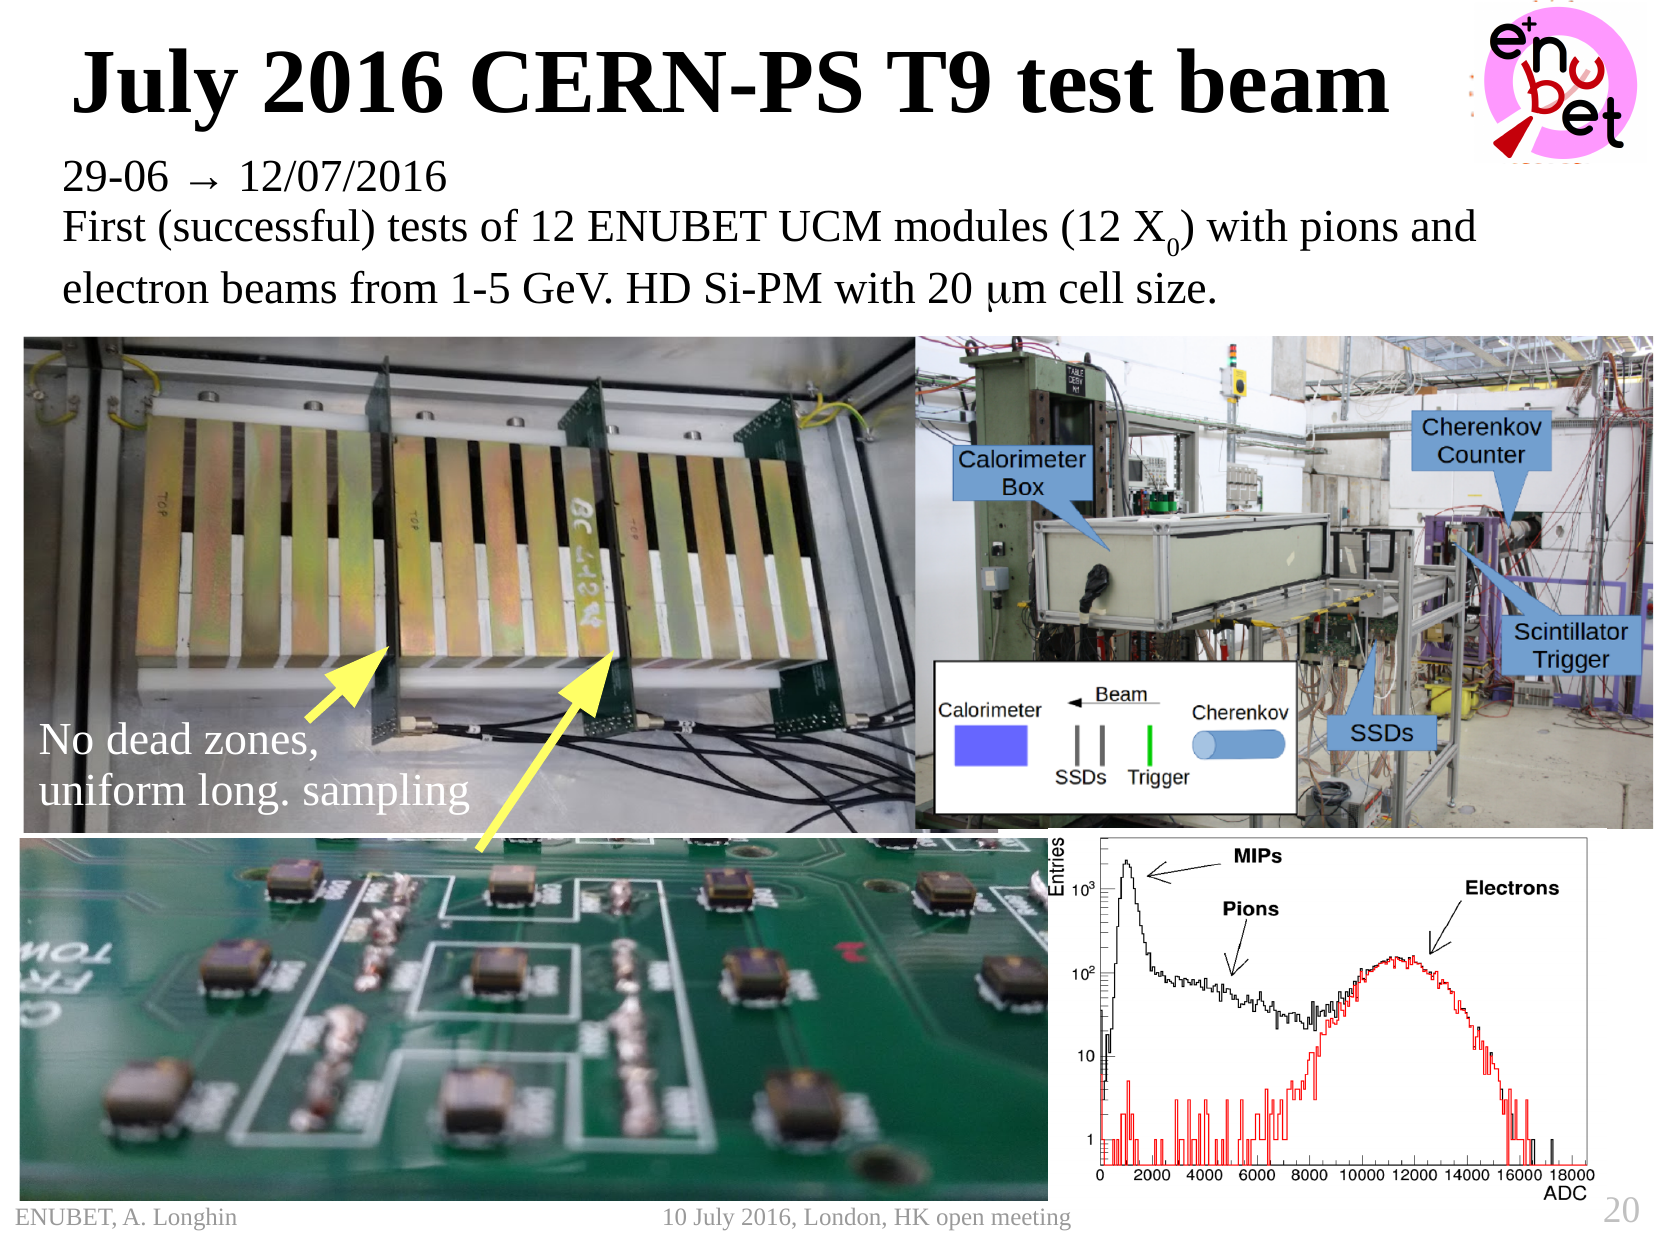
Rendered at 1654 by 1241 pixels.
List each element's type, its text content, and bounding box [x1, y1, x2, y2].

title July 2016 CERN-PS T9 test beam [70, 23, 1406, 140]
picture [19, 336, 1653, 1210]
text_box No dead zones, uniform long. sampling [23, 706, 591, 824]
picture [1463, 0, 1653, 164]
text_box 29-06 → 12/07/2016 First (successful) tests of 12 ENUBET UCM modules (12 X0) with pions and electron beams from 1-5 GeV. HD Si-PM with 20 mm cell size. [47, 142, 1536, 331]
picture [331, 696, 351, 706]
picture [23, 824, 490, 833]
